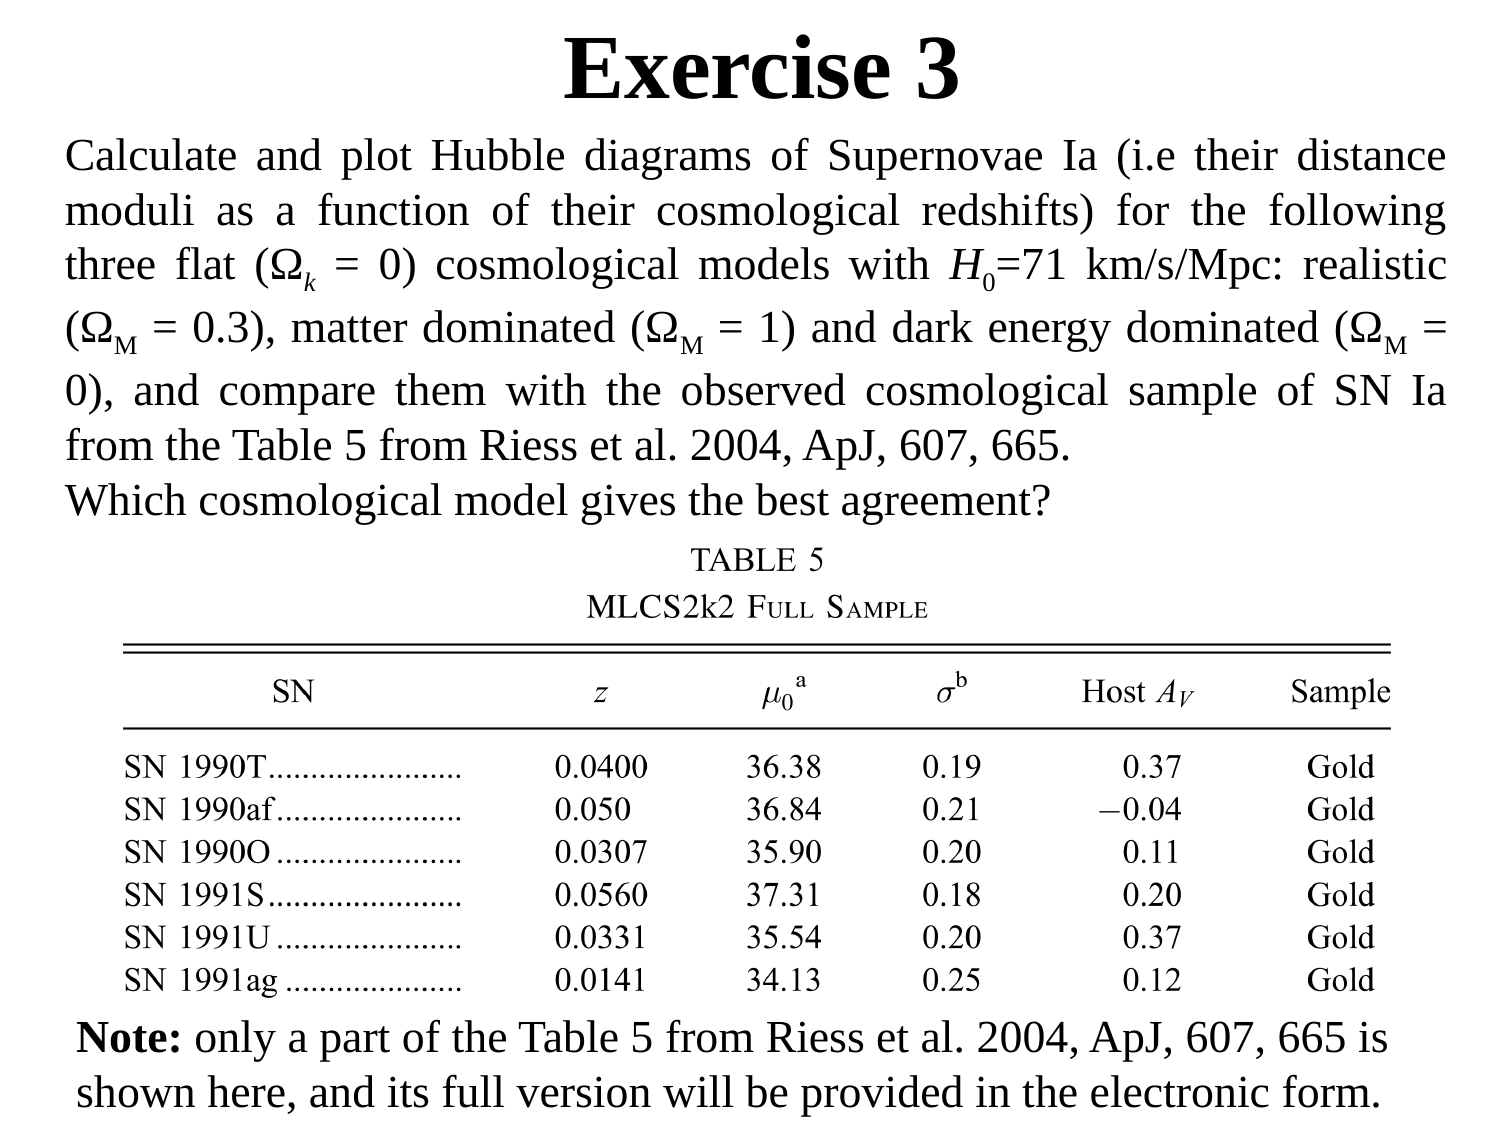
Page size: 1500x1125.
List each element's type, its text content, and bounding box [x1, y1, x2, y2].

text_box Calculate and plot Hubble diagrams of Supernovae Ia (i.e their distance moduli as a function of their cosmological redshifts) for the following three flat (Ωk = 0) cosmological models with H0=71 km/s/Mpc: realistic (ΩM = 0.3), matter dominated (ΩM = 1) and dark energy dominated (ΩM = 0), and compare them with the observed cosmological sample of SN Ia from the Table 5 from Riess et al. 2004, ApJ, 607, 665. Which cosmological model gives the best agreement? [49, 116, 1463, 532]
picture [123, 547, 1391, 998]
list Note: only a part of the Table 5 from Riess et al. 2004, ApJ, 607, 665 is shown here, and its full version will be provided in the electronic form. [61, 999, 1446, 1120]
title Exercise 3 [87, 19, 1438, 105]
